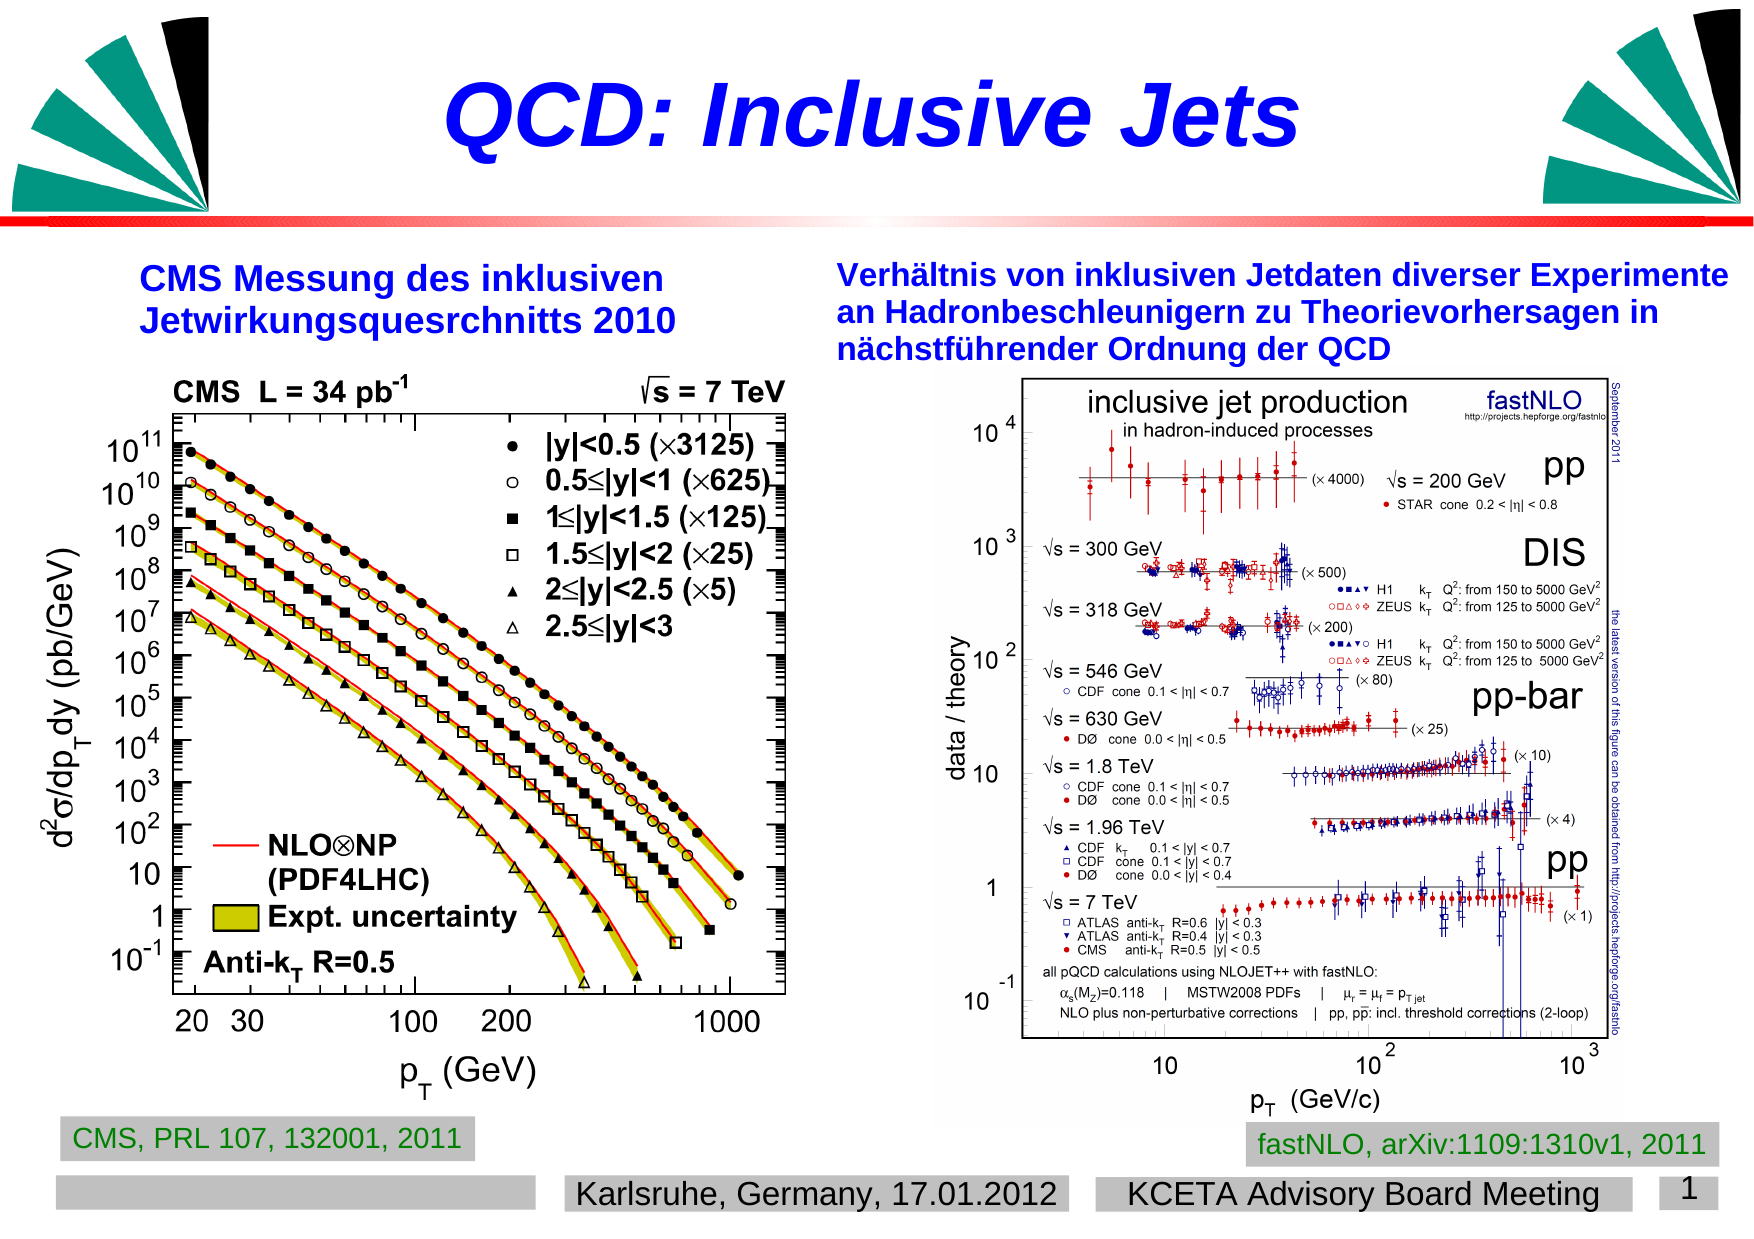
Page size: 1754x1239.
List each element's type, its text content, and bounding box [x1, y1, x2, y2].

picture [933, 374, 1625, 1126]
title QCD: Inclusive Jets [220, 16, 1525, 213]
picture [1543, 9, 1741, 206]
picture [12, 17, 209, 214]
text_box Verhältnis von inklusiven Jetdaten diverser Experimente an Hadronbeschleunigern zu Theorievorhersagen in nächstführender Ordnung der QCD [824, 250, 1741, 374]
text_box CMS Messung des inklusiven Jetwirkungsquesrchnitts 2010 [127, 251, 690, 348]
picture [30, 365, 796, 1105]
text_box CMS, PRL 107, 132001, 2011 [60, 1116, 476, 1162]
text_box fastNLO, arXiv:1109:1310v1, 2011 [1245, 1122, 1719, 1167]
